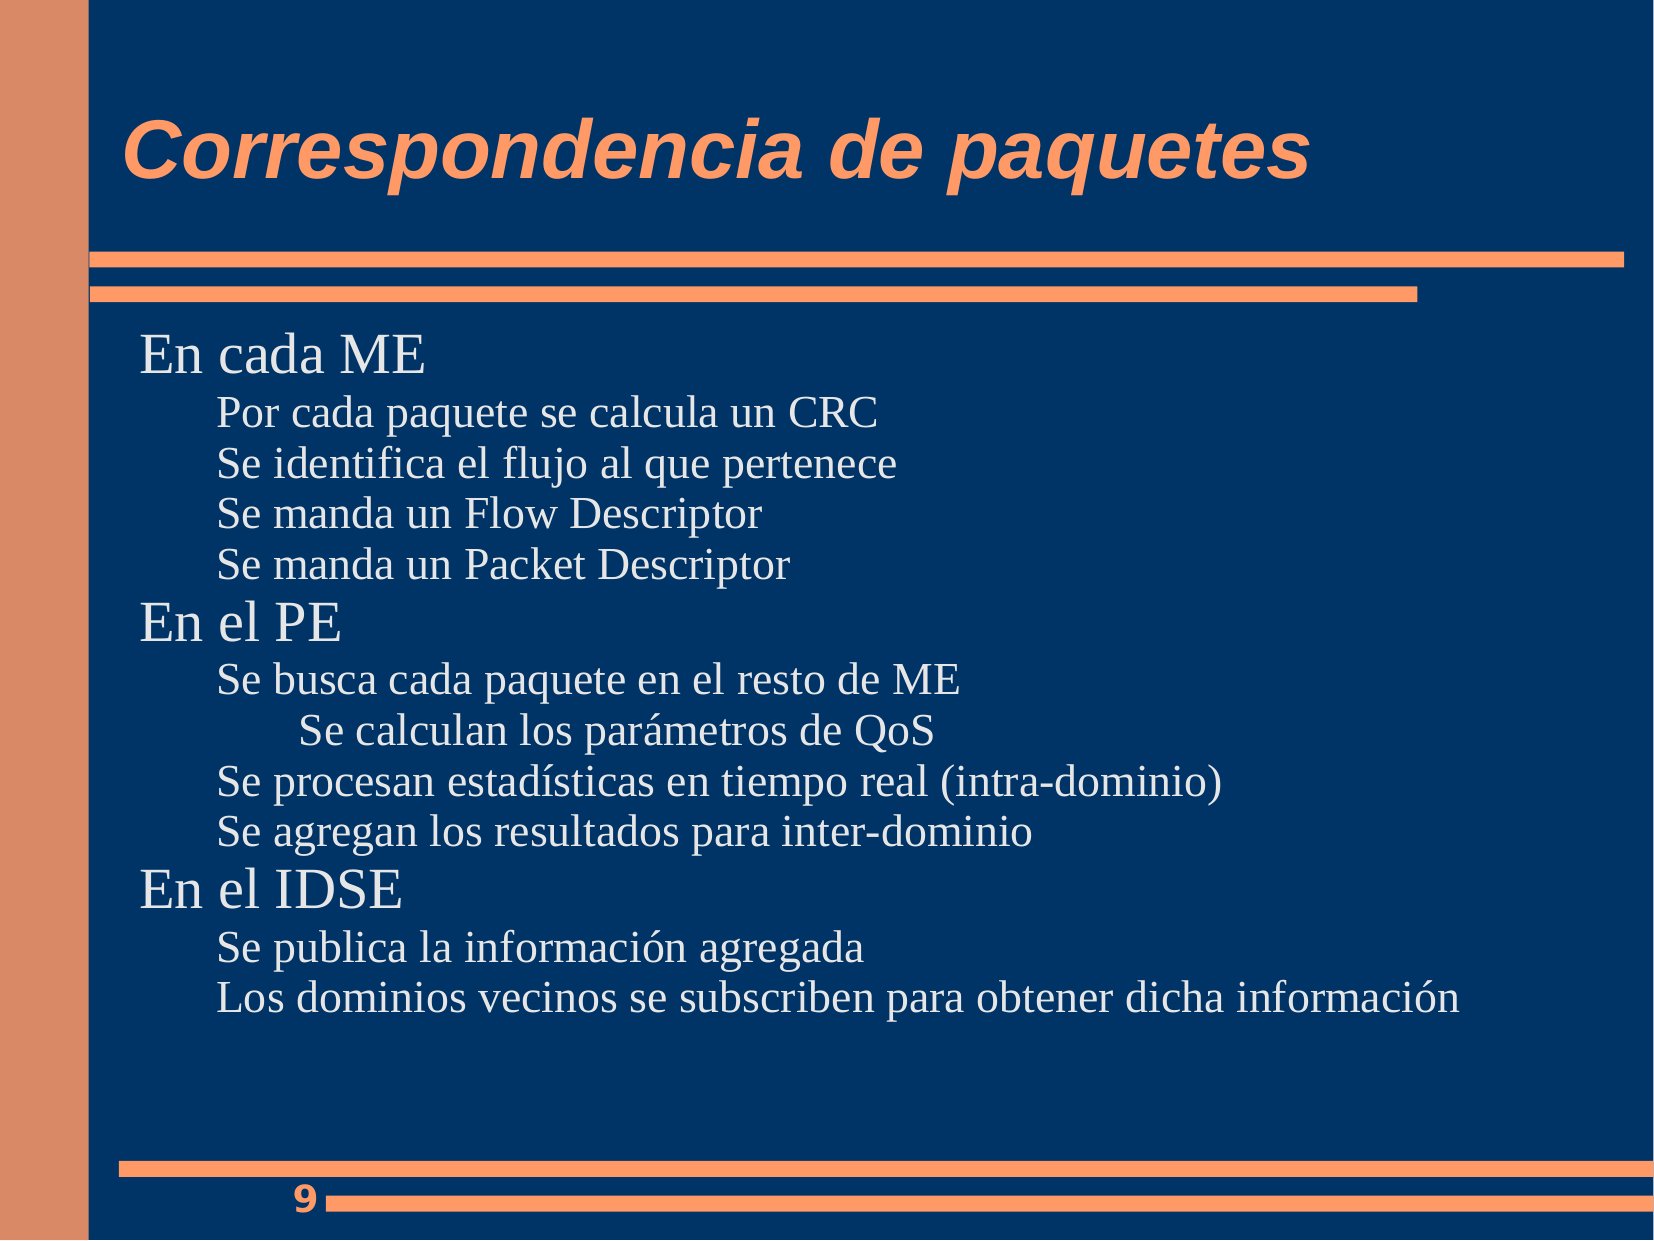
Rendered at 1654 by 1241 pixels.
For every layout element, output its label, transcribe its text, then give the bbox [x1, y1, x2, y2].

title Correspondencia de paquetes [121, 46, 1534, 254]
list En cada ME Por cada paquete se calcula un CRC Se identifica el flujo al que pertenece Se manda un Flow Descriptor Se manda un Packet Descriptor En el PE Se busca cada paquete en el resto de ME Se calculan los parámetros de QoS Se procesan estadísticas en tiempo real (intra-dominio) Se agregan los resultados para inter-dominio En el IDSE Se publica la información agregada Los dominios vecinos se subscriben para obtener dicha información [121, 322, 1561, 1118]
